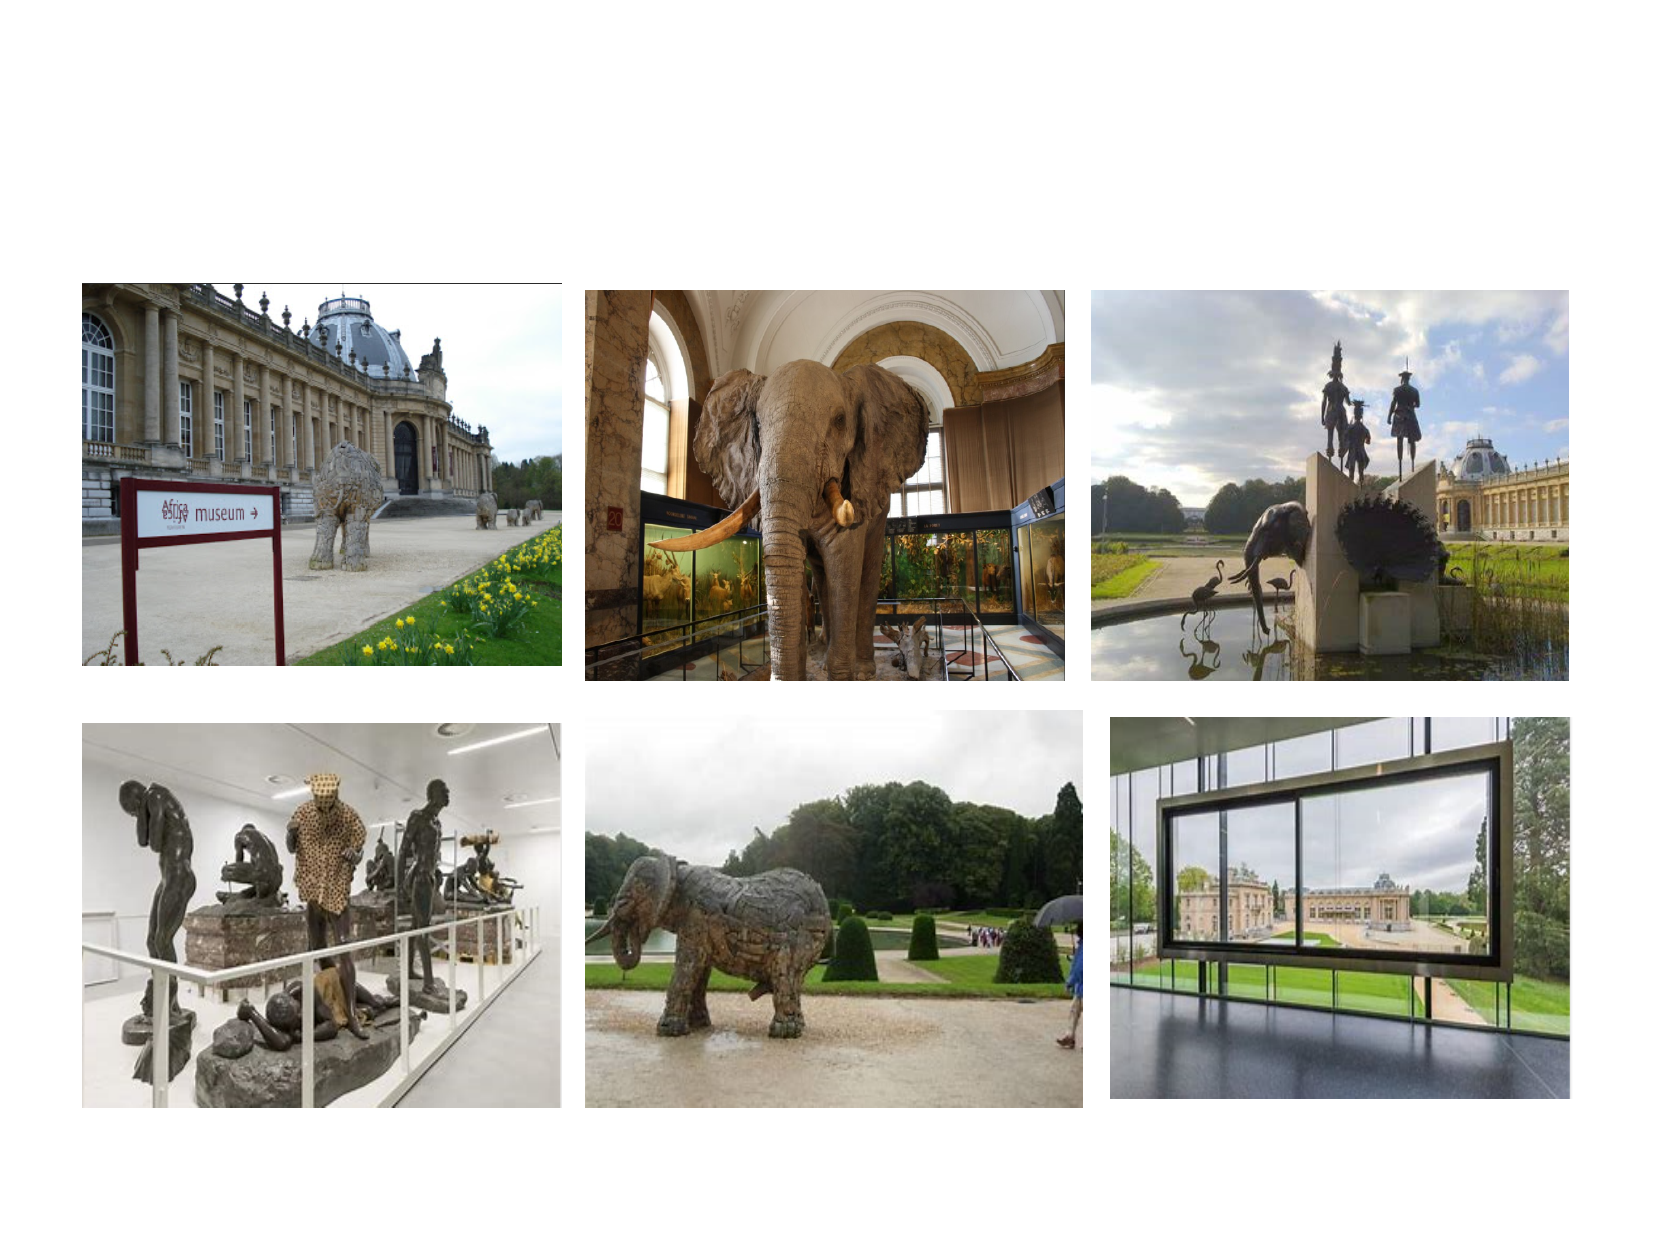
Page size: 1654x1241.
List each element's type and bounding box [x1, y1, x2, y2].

picture [82, 723, 562, 1109]
picture [82, 283, 562, 666]
picture [585, 710, 1083, 1109]
picture [1110, 717, 1574, 1099]
picture [1091, 290, 1569, 681]
picture [585, 290, 1065, 681]
